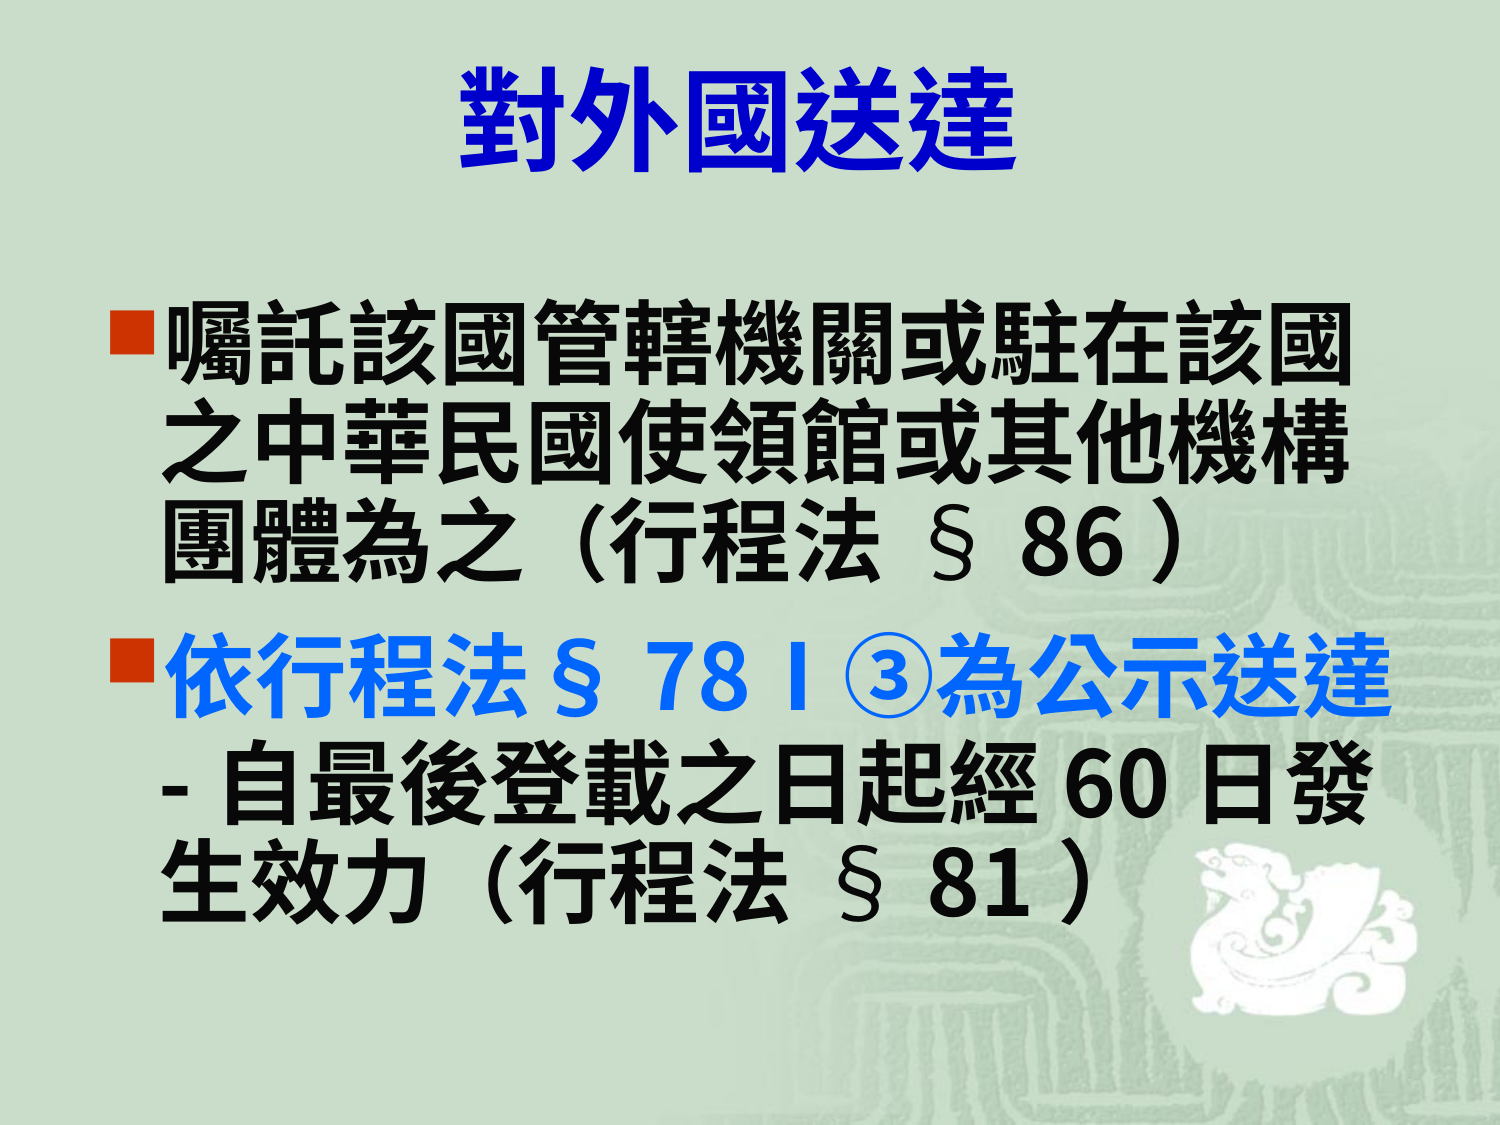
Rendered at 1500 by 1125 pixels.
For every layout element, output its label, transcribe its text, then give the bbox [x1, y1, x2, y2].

title 對外國送達 [75, 57, 1399, 178]
list 囑託該國管轄機關或駐在該國之中華民國使領館或其他機構團體為之（行程法§ 86） 依行程法§ 78Ⅰ③為公示送達-自最後登載之日起經60日發生效力（行程法§ 81） [87, 290, 1438, 976]
picture [0, 0, 1500, 1125]
